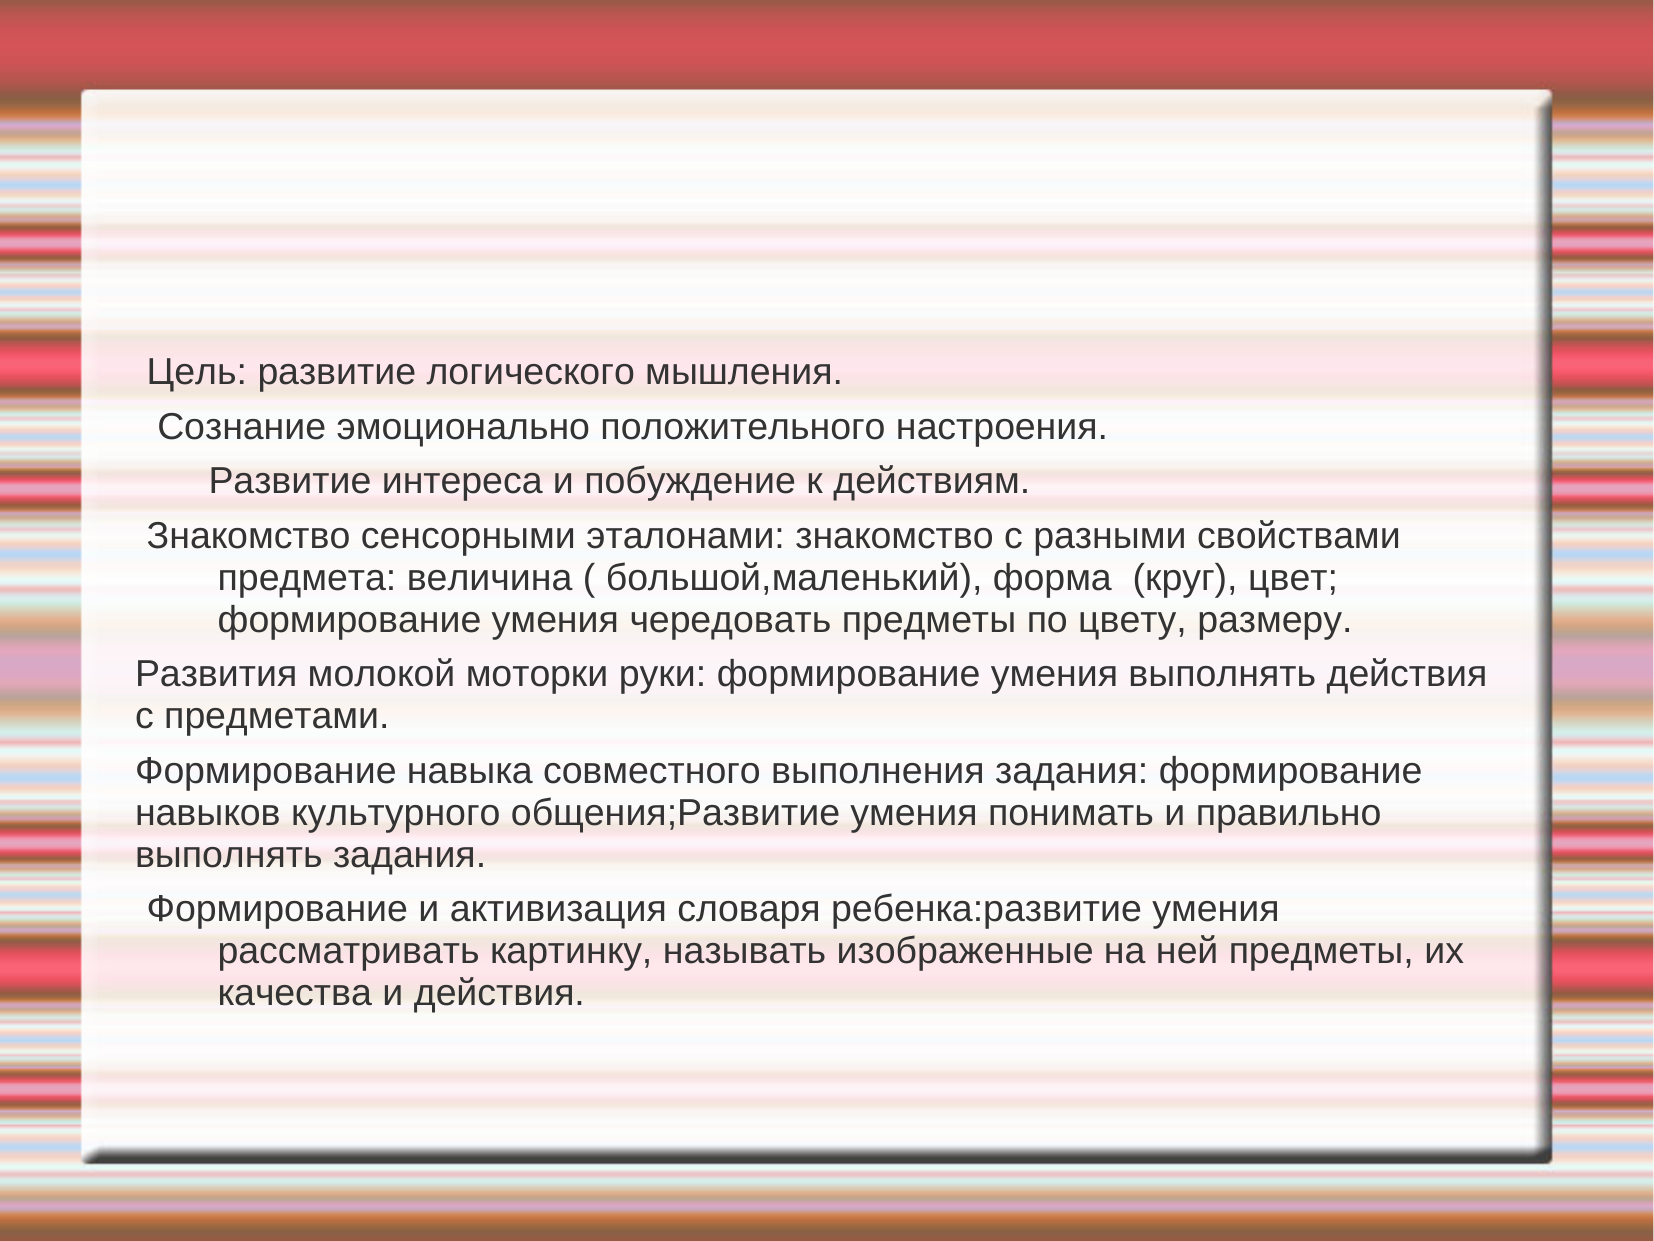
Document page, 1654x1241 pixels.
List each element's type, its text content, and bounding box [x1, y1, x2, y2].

picture [0, 0, 1654, 1241]
list Цель: развитие логического мышления. Сознание эмоционально положительного настроения. Развитие интереса и побуждение к действиям. Знакомство сенсорными эталонами: знакомство с разными свойствами предмета: величина ( большой,маленький), форма (круг), цвет; формирование умения чередовать предметы по цвету, размеру. Развития молокой моторки руки: формирование умения выполнять действия с предметами. Формирование навыка совместного выполнения задания: формирование навыков культурного общения;Развитие умения понимать и правильно выполнять задания. Формирование и активизация словаря ребенка:развитие умения рассматривать картинку, называть изображенные на ней предметы, их качества и действия. [134, 350, 1516, 1133]
